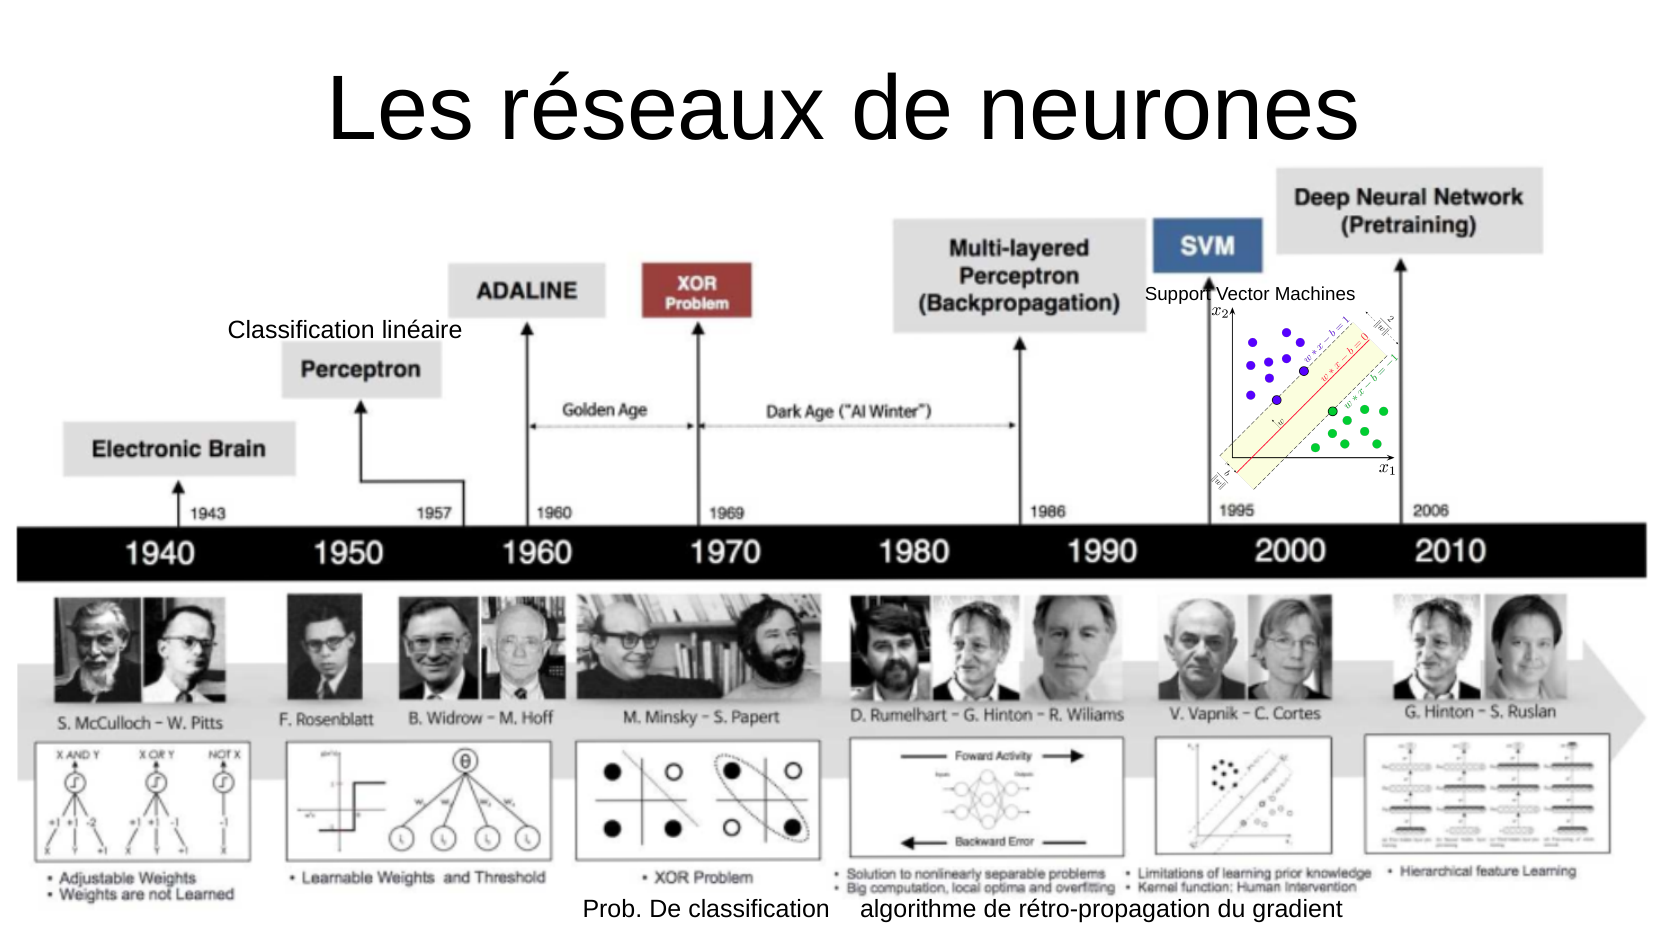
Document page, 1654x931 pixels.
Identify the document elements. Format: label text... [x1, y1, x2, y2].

text_box Prob. De classification [567, 887, 845, 931]
title Les réseaux de neurones [100, 29, 1589, 147]
text_box Support Vector Machines [1129, 275, 1371, 312]
text_box Classification linéaire [212, 308, 478, 352]
picture [15, 143, 1652, 918]
text_box algorithme de rétro-propagation du gradient [845, 887, 1360, 931]
